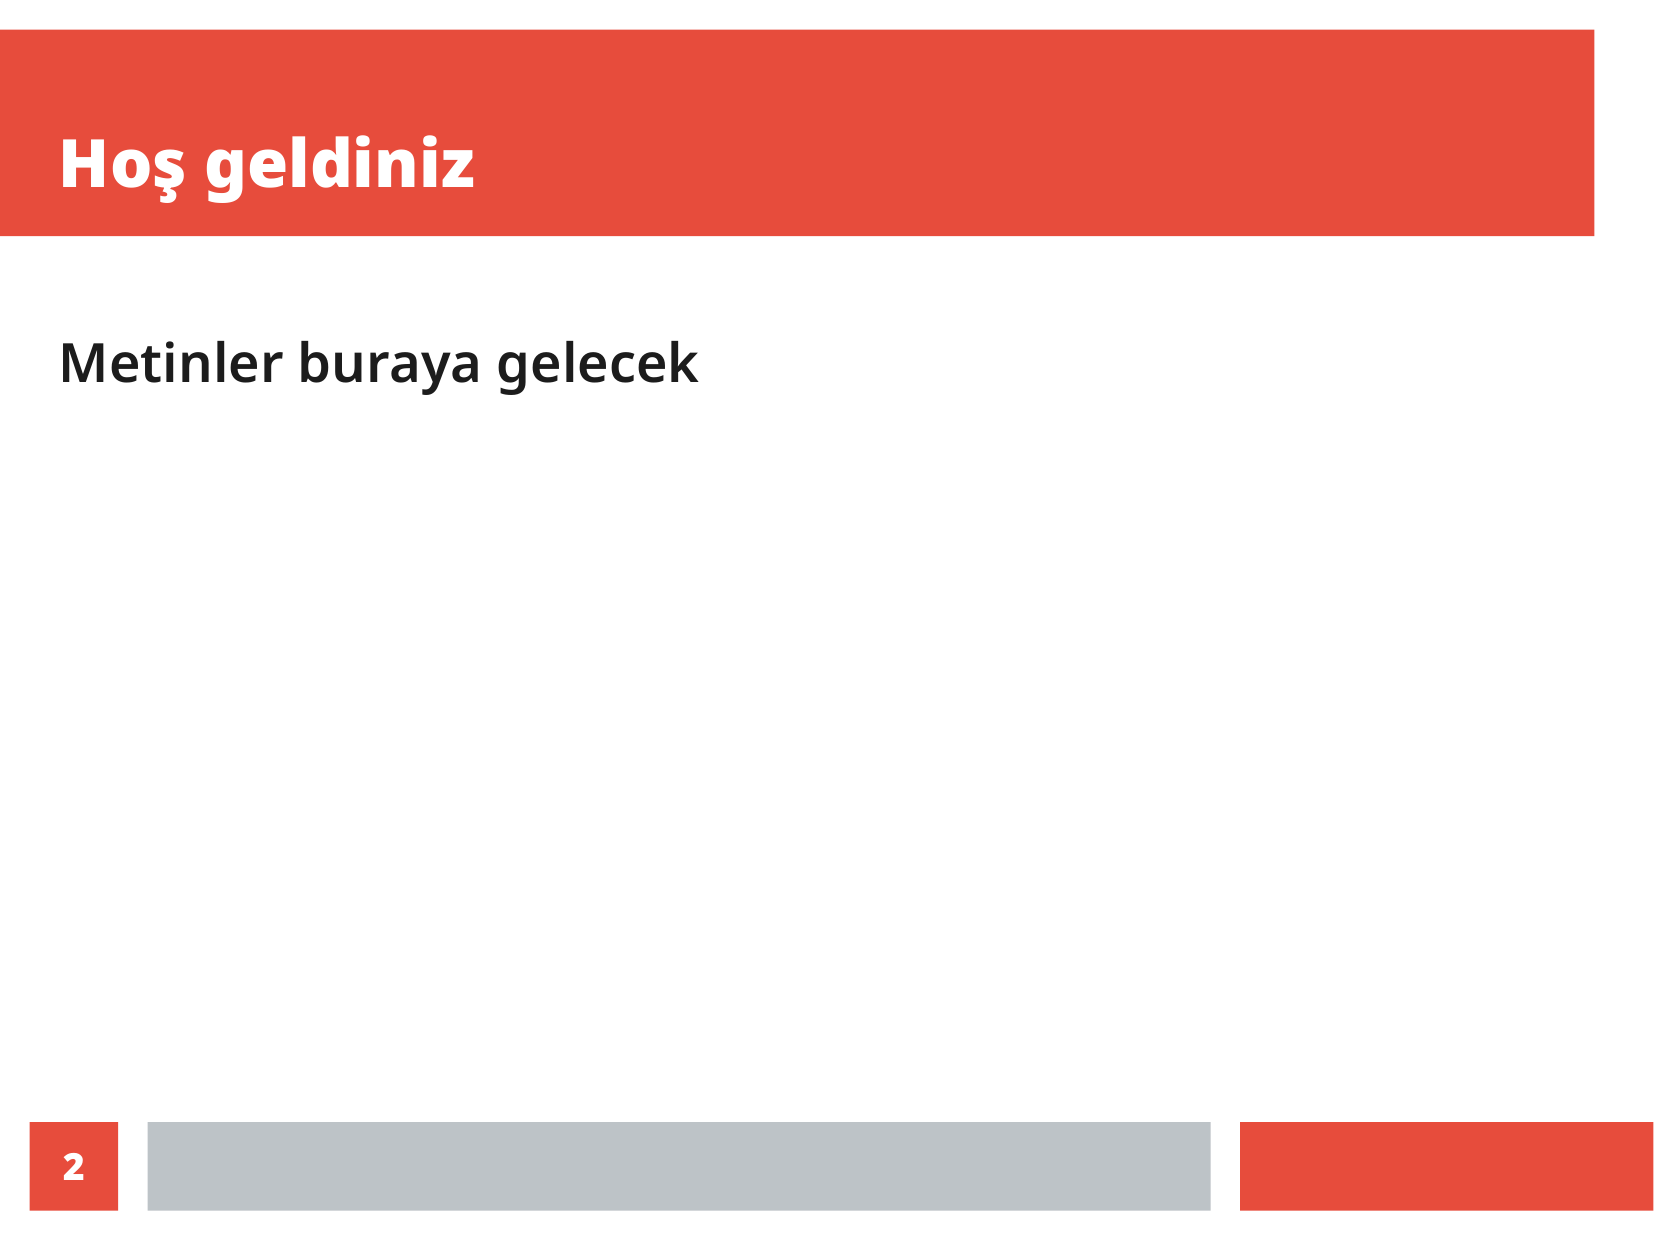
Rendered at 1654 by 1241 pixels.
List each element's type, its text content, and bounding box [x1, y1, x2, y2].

list Metinler buraya gelecek [59, 324, 1565, 1093]
title Hoş geldiniz [59, 59, 1595, 207]
